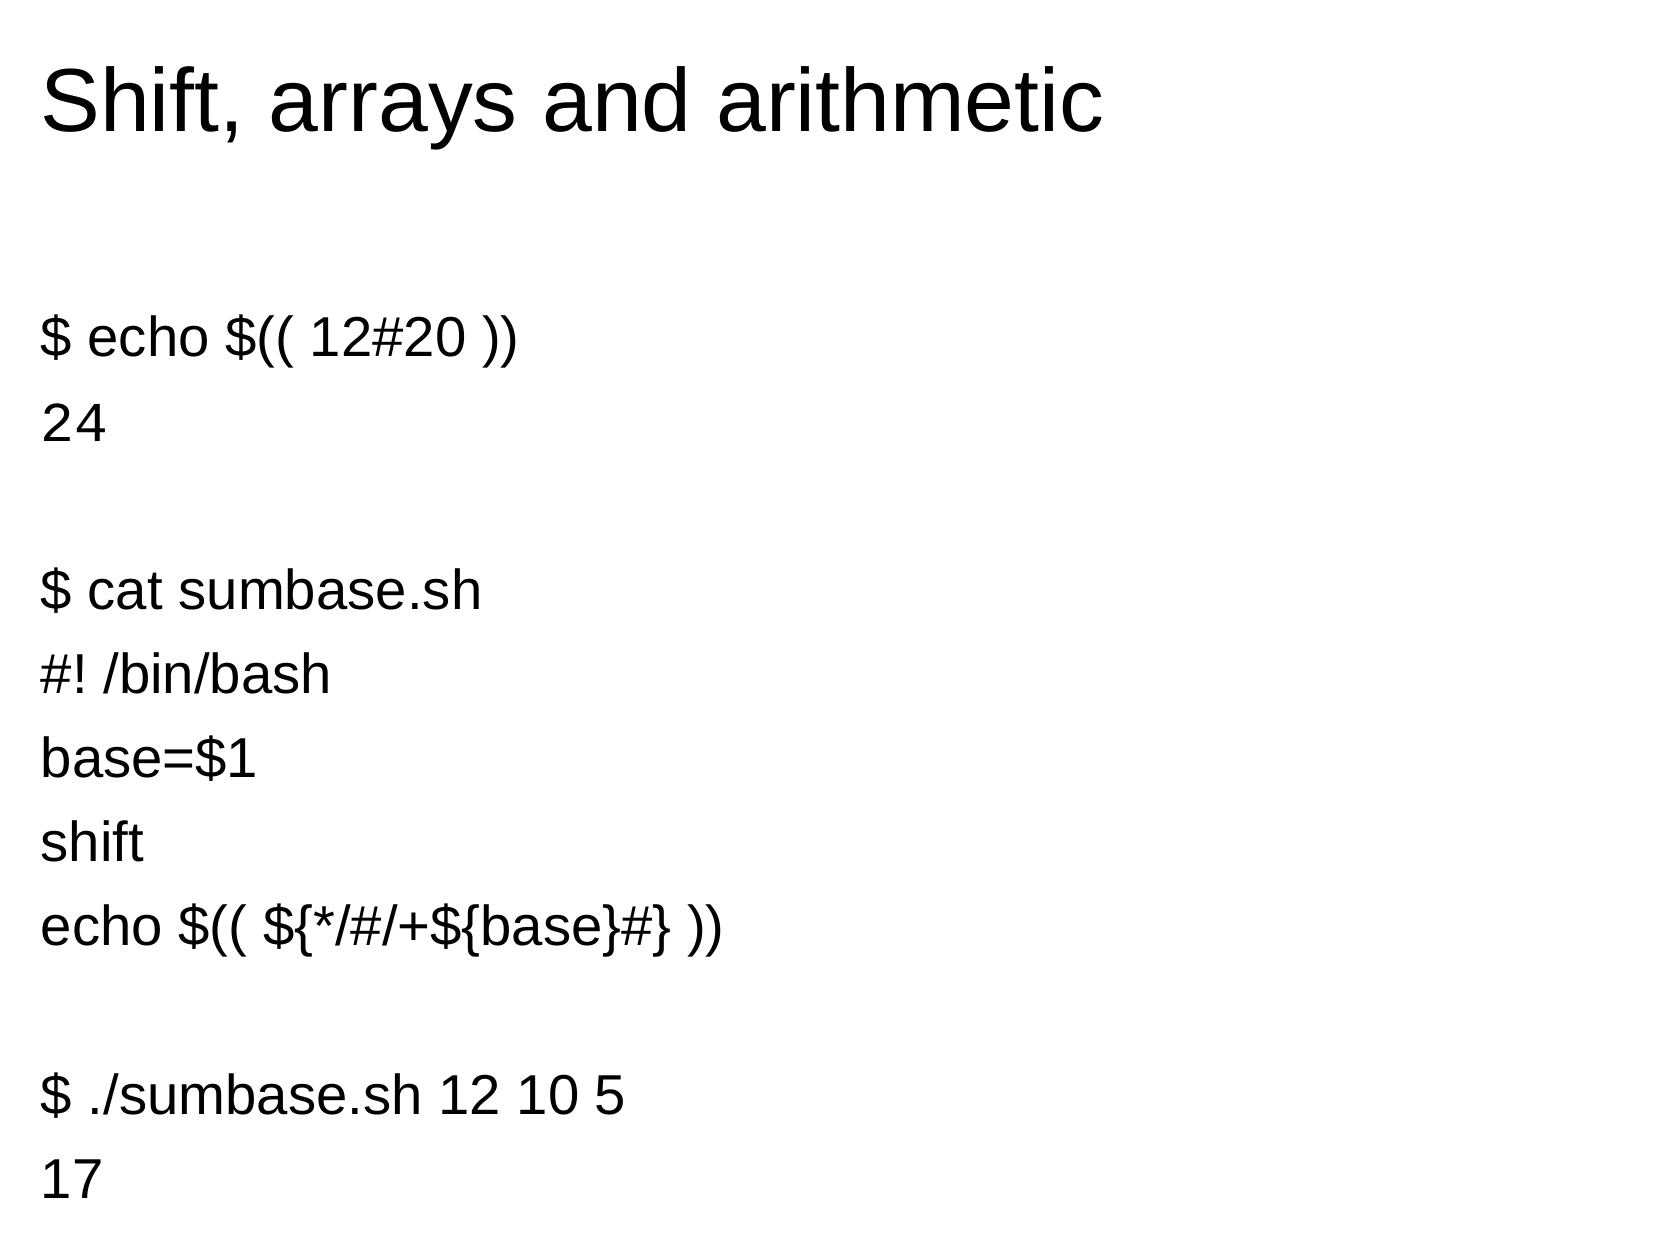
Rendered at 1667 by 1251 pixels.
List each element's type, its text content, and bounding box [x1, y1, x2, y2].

list $ echo $(( 12#20 )) 24 $ cat sumbase.sh #! /bin/bash base=$1 shift echo $(( ${*/#/+${base}#} )) $ ./sumbase.sh 12 10 5 17 [40, 300, 1626, 1238]
title Shift, arrays and arithmetic [40, 50, 1627, 201]
